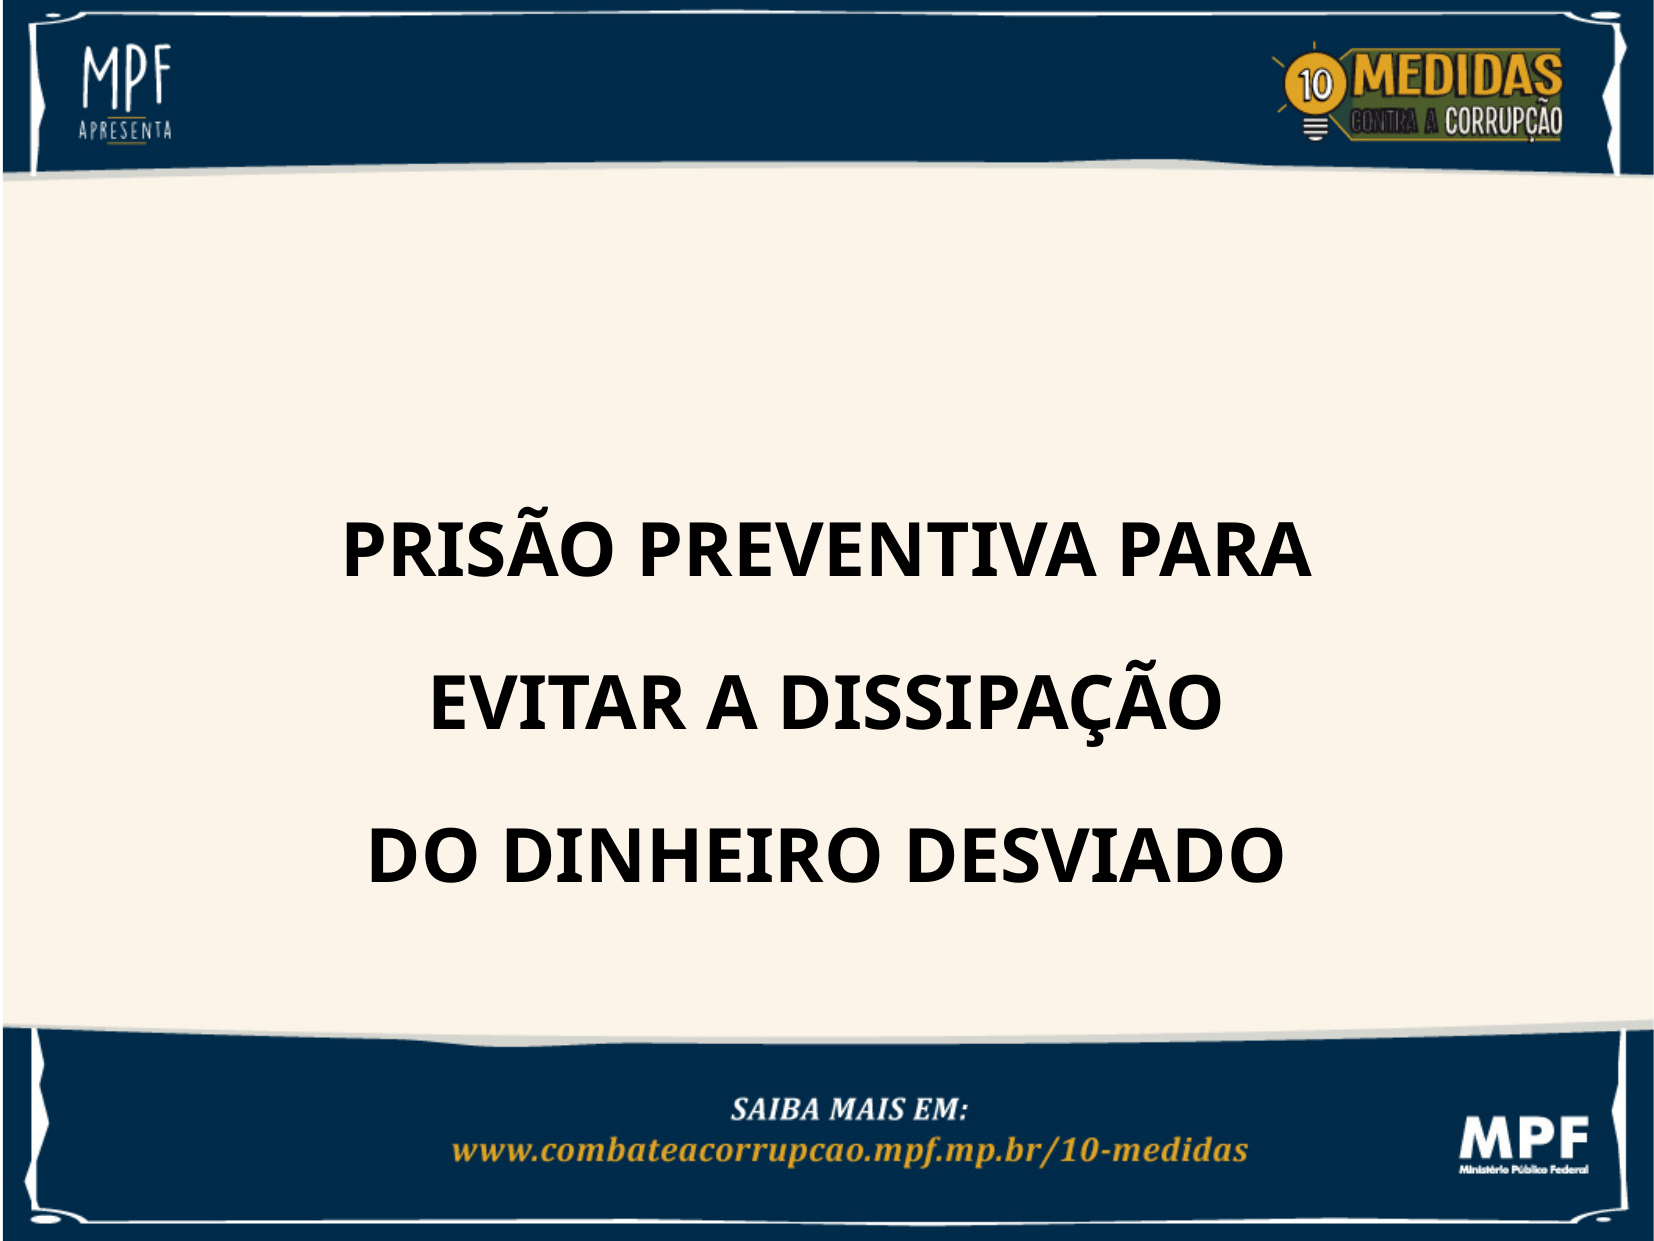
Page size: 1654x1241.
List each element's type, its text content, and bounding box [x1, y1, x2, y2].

text_box PRISÃO PREVENTIVA PARA EVITAR A DISSIPAÇÃO DO DINHEIRO DESVIADO [44, 437, 1610, 804]
picture [2, 0, 1654, 1241]
